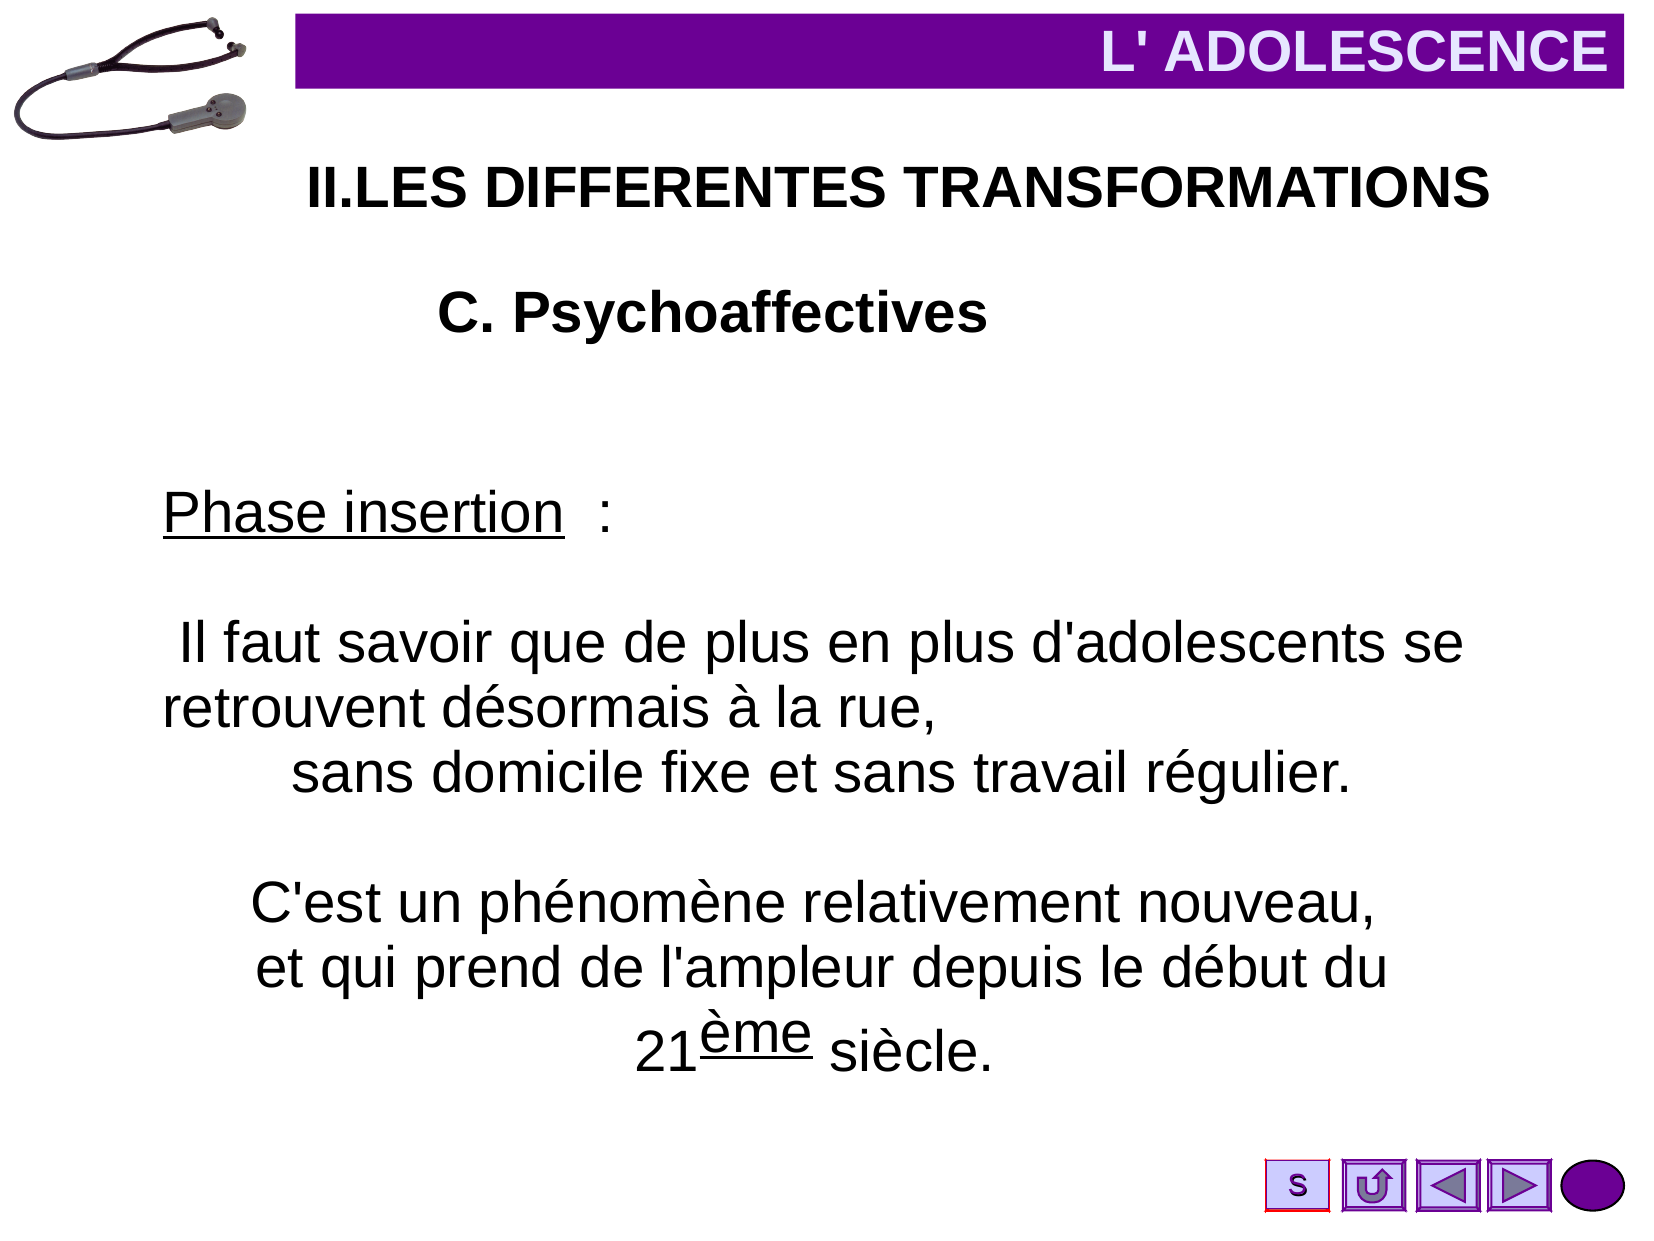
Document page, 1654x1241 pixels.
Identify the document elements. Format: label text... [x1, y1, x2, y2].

text_box II.LES DIFFERENTES TRANSFORMATIONS [291, 147, 1506, 230]
text_box L' ADOLESCENCE [295, 13, 1625, 89]
picture [8, 8, 260, 153]
text_box [1561, 1160, 1625, 1211]
text_box C. Psychoaffectives [422, 272, 1005, 353]
text_box Phase insertion : Il faut savoir que de plus en plus d'adolescents se retrouvent désormais à la rue, sans domicile fixe et sans travail régulier. C'est un phénomène relativement nouveau, et qui prend de l'ampleur depuis le début du 21ème siècle. [147, 472, 1499, 1090]
